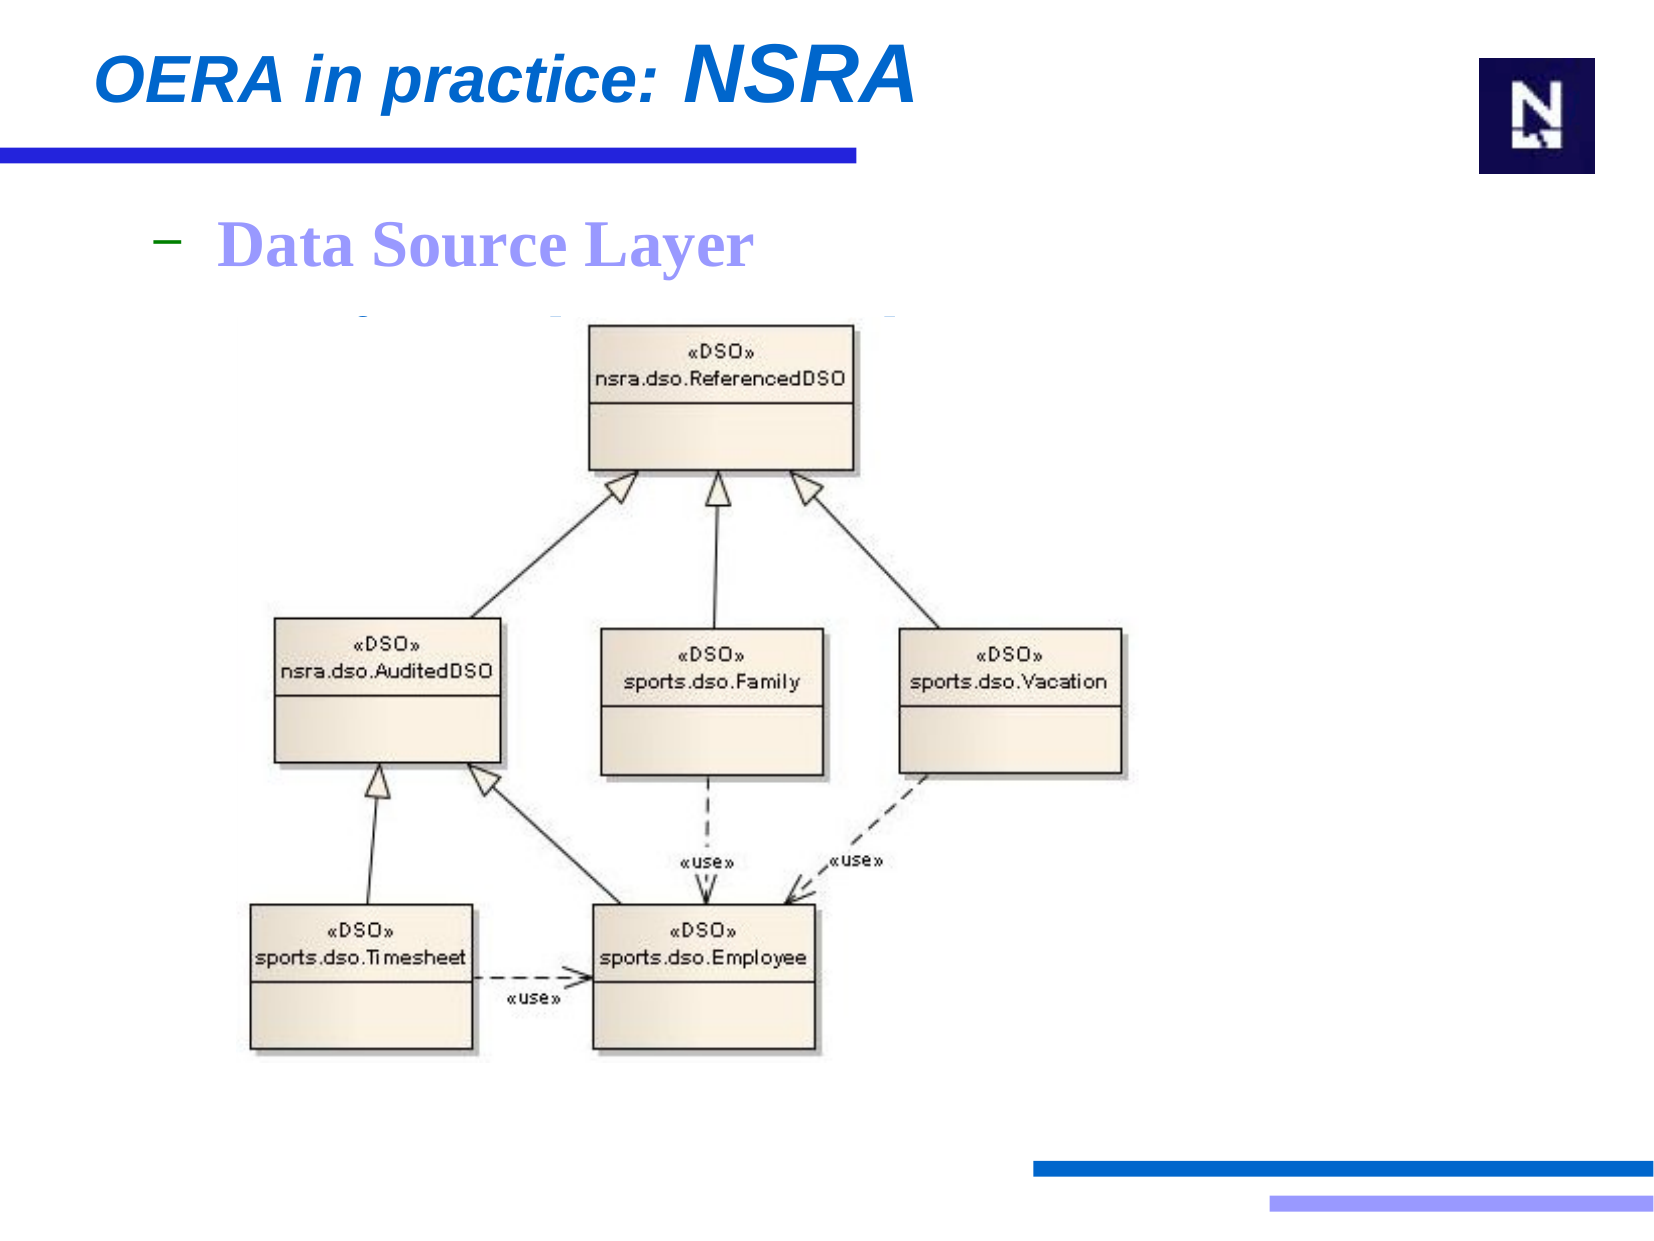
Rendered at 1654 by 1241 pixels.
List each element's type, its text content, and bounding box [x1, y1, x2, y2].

list Data Source Layer Referential integrity rules Filling logic Saving logic Compatibility & migration [59, 206, 1561, 1132]
title OERA in practice: NSRA [93, 0, 1506, 148]
picture [1479, 58, 1595, 174]
picture [236, 317, 1141, 1063]
